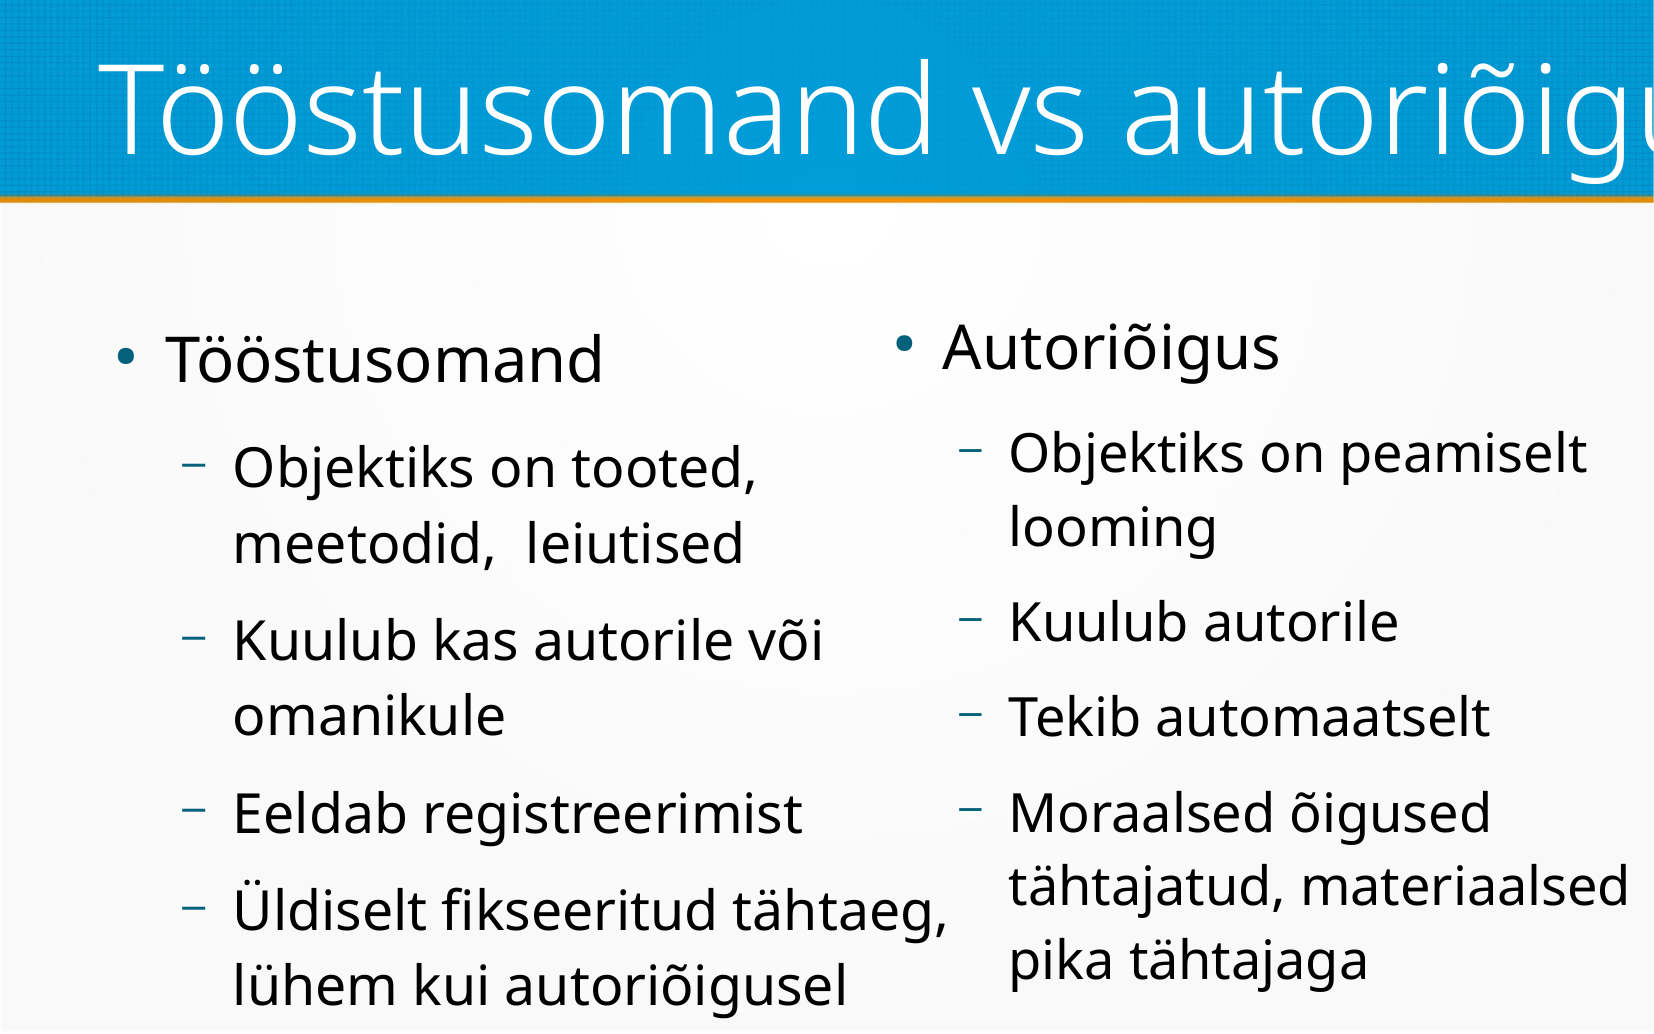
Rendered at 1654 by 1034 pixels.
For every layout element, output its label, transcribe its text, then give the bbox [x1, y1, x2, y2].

picture [0, 195, 1654, 1034]
title Tööstusomand vs autoriõigus [98, 0, 1654, 192]
list Autoriõigus Objektiks on peamiselt looming Kuulub autorile Tekib automaatselt Moraalsed õigused tähtajatud, materiaalsed pika tähtajaga [877, 303, 1642, 1034]
list Tööstusomand Objektiks on tooted, meetodid, leiutised Kuulub kas autorile või omanikule Eeldab registreerimist Üldiselt fikseeritud tähtaeg, lühem kui autoriõigusel [98, 315, 877, 1034]
